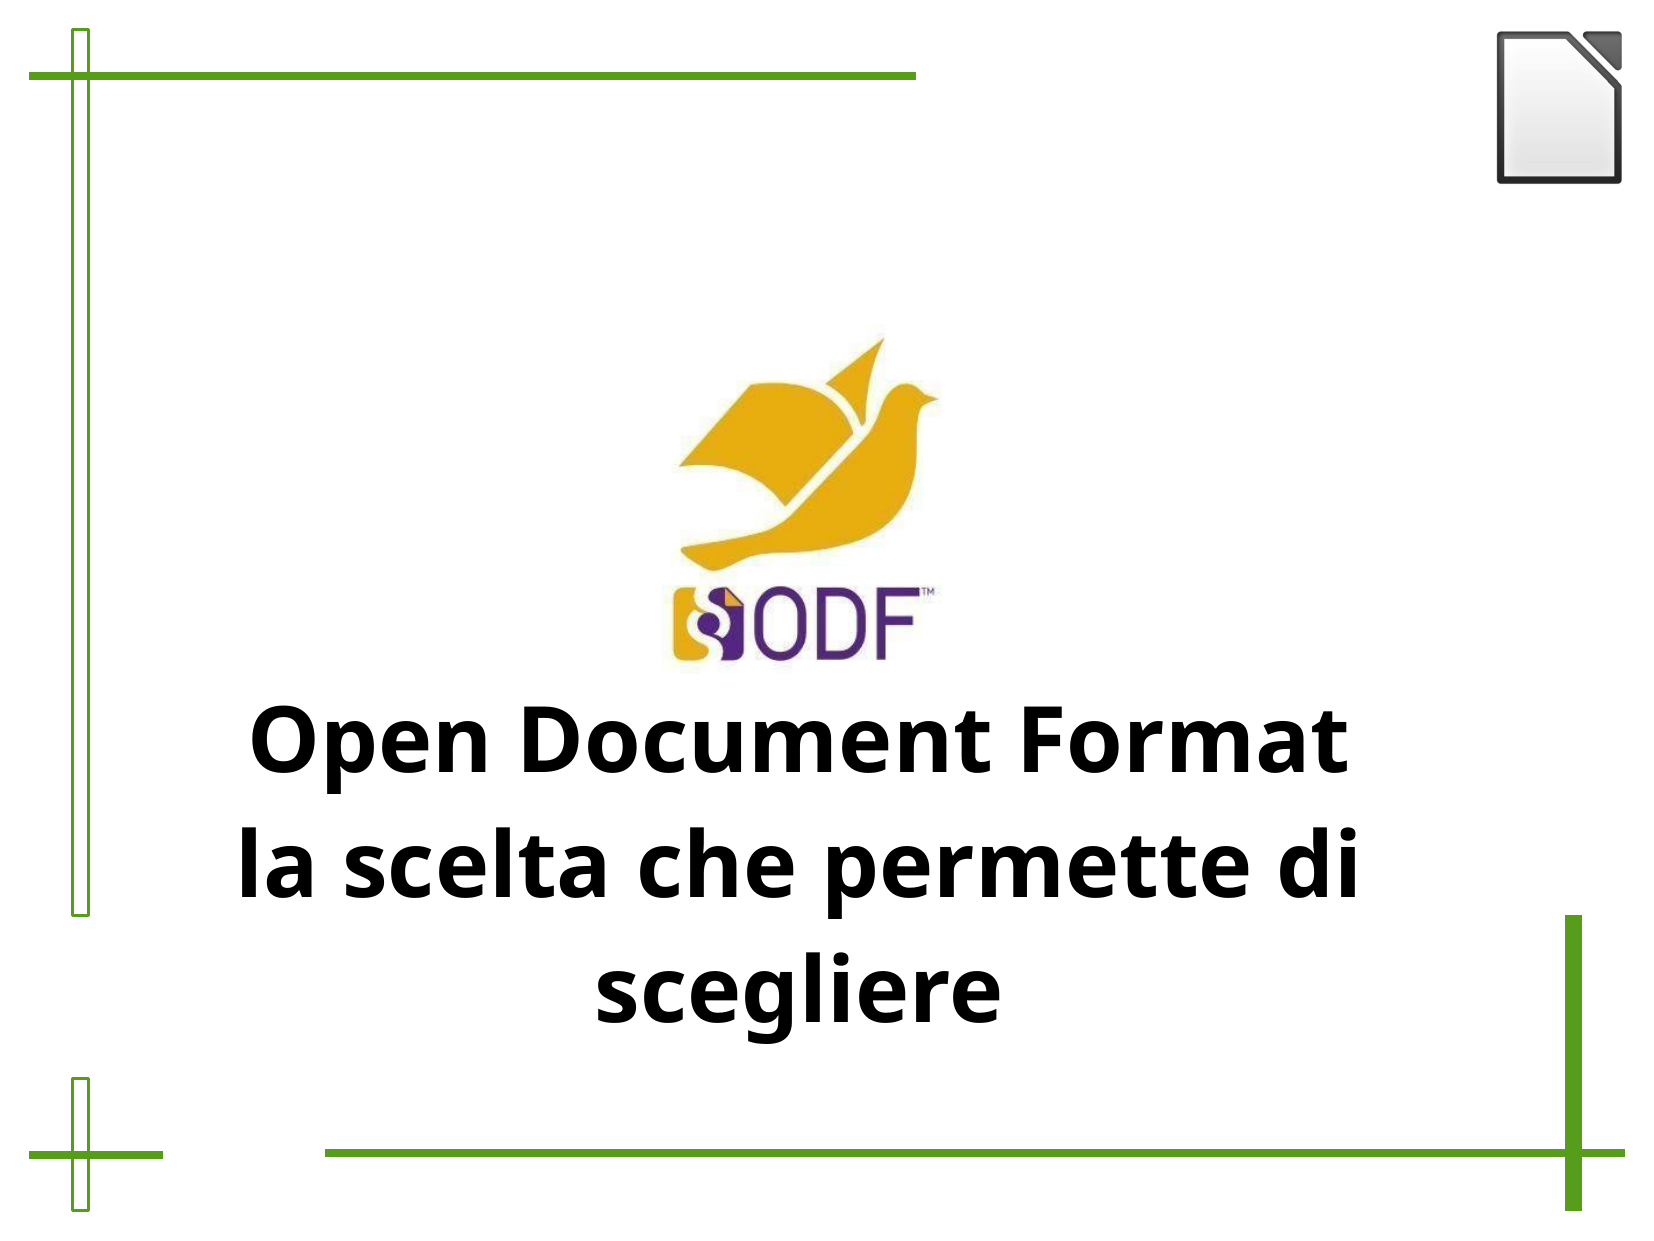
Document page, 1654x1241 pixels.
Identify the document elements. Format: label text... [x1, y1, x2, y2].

picture [1494, 29, 1624, 186]
picture [625, 324, 974, 674]
subtitle Open Document Format la scelta che permette di scegliere [122, 91, 1477, 1123]
